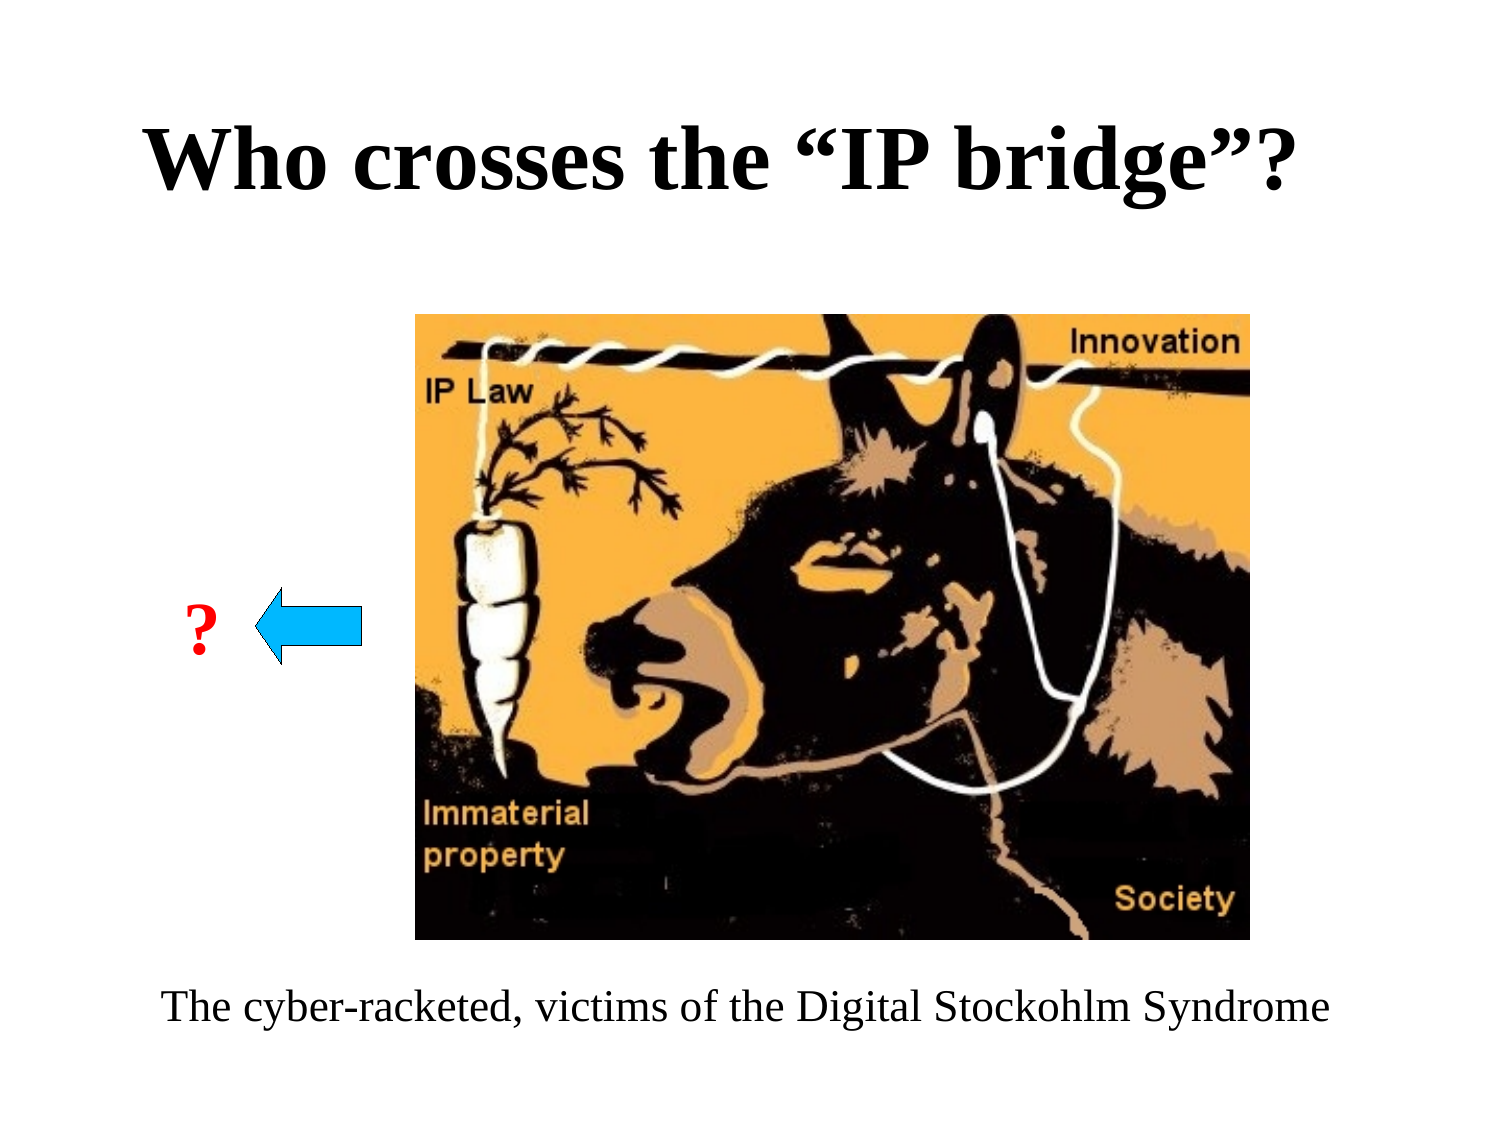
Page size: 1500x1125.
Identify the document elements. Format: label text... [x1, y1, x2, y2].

text_box [255, 587, 362, 665]
title Who crosses the “IP bridge”? [66, 73, 1400, 244]
text_box ? [183, 587, 229, 671]
text_box The cyber-racketed, victims of the Digital Stockohlm Syndrome [29, 980, 1464, 1032]
picture [415, 314, 1250, 940]
